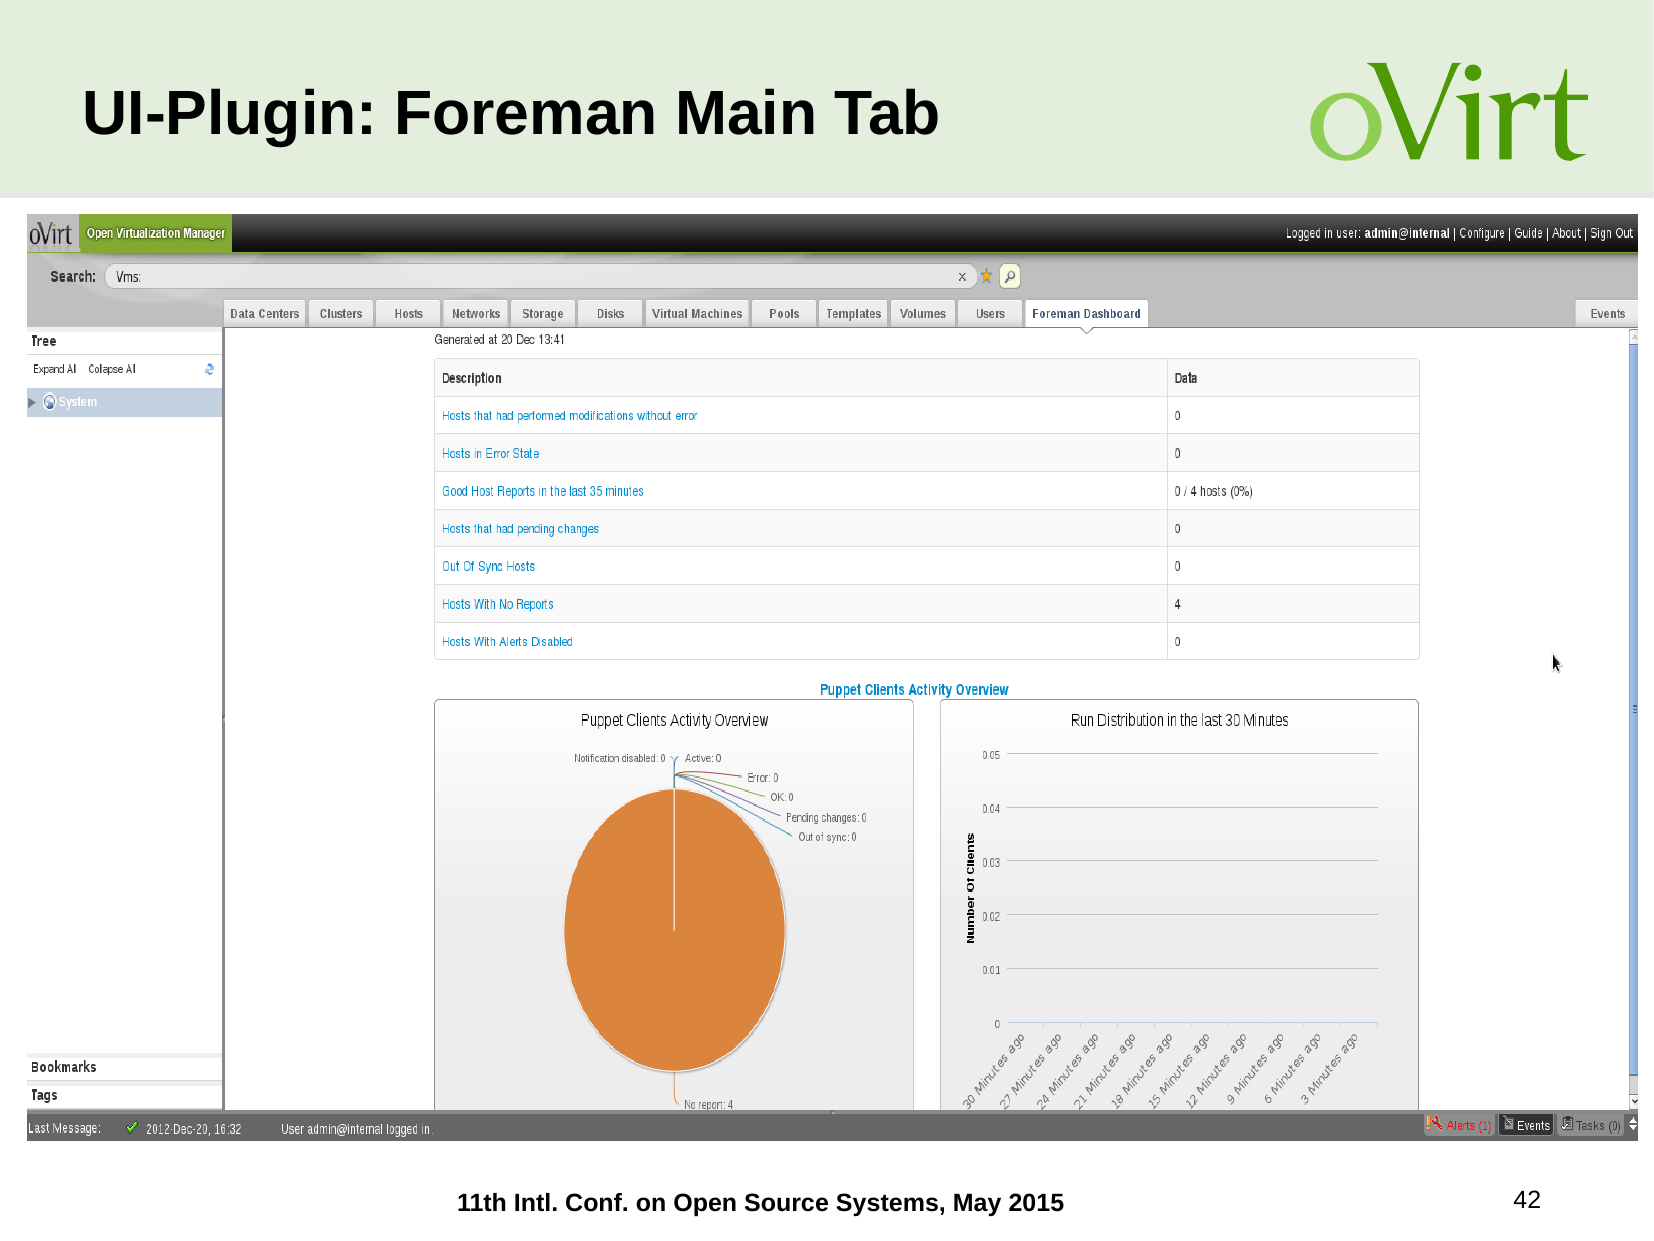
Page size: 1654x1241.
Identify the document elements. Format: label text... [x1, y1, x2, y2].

title UI-Plugin: Foreman Main Tab [82, 37, 1571, 188]
picture [27, 209, 1640, 1147]
